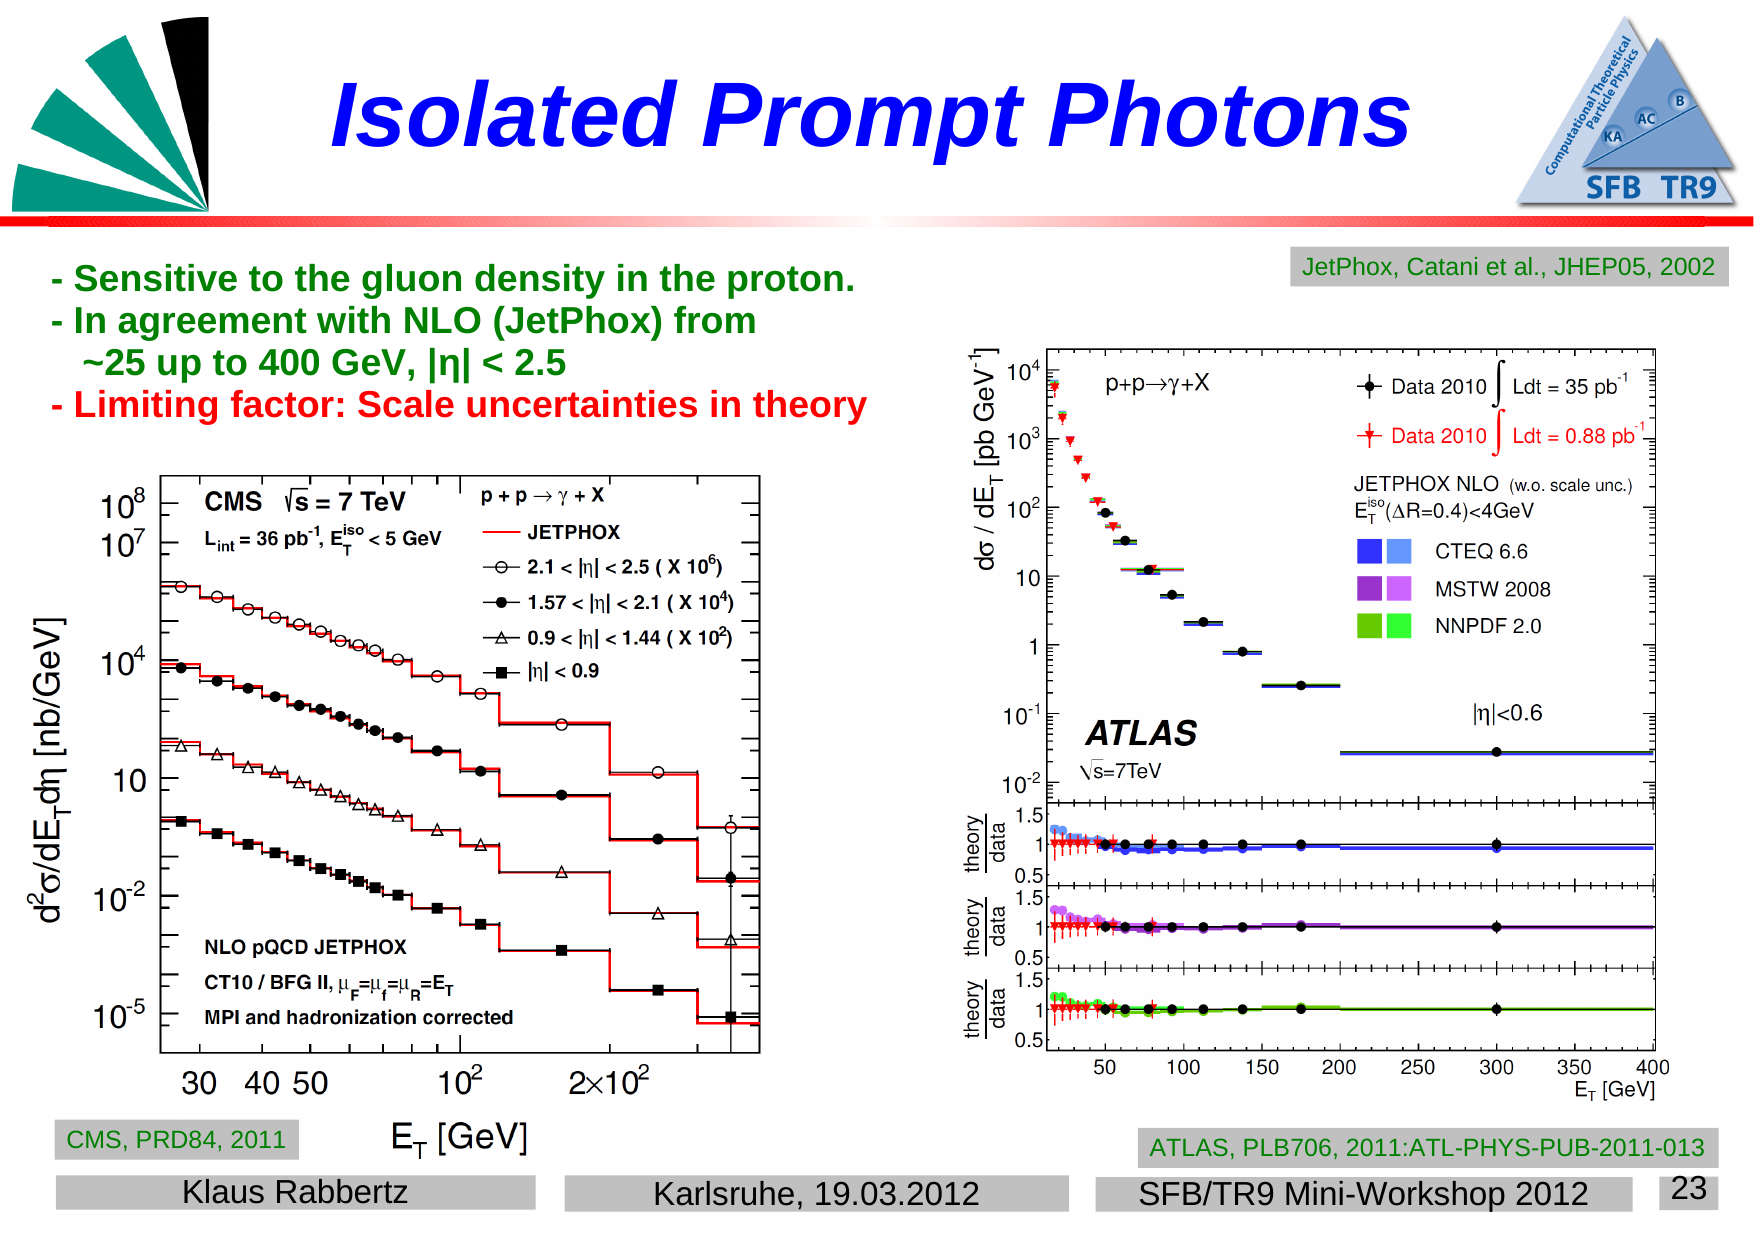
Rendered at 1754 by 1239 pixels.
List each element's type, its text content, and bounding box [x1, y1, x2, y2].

text_box - Sensitive to the gluon density in the proton. - In agreement with NLO (JetPhox) from ~25 up to 400 GeV, |η| < 2.5 - Limiting factor: Scale uncertainties in theory [39, 251, 891, 432]
text_box CMS, PRD84, 2011 [54, 1119, 299, 1160]
text_box ATLAS, PLB706, 2011:ATL-PHYS-PUB-2011-013 [1137, 1127, 1719, 1168]
picture [947, 335, 1669, 1110]
picture [25, 468, 773, 1160]
text_box JetPhox, Catani et al., JHEP05, 2002 [1290, 246, 1729, 287]
title Isolated Prompt Photons [220, 16, 1525, 213]
picture [12, 17, 209, 214]
picture [1511, 11, 1743, 213]
